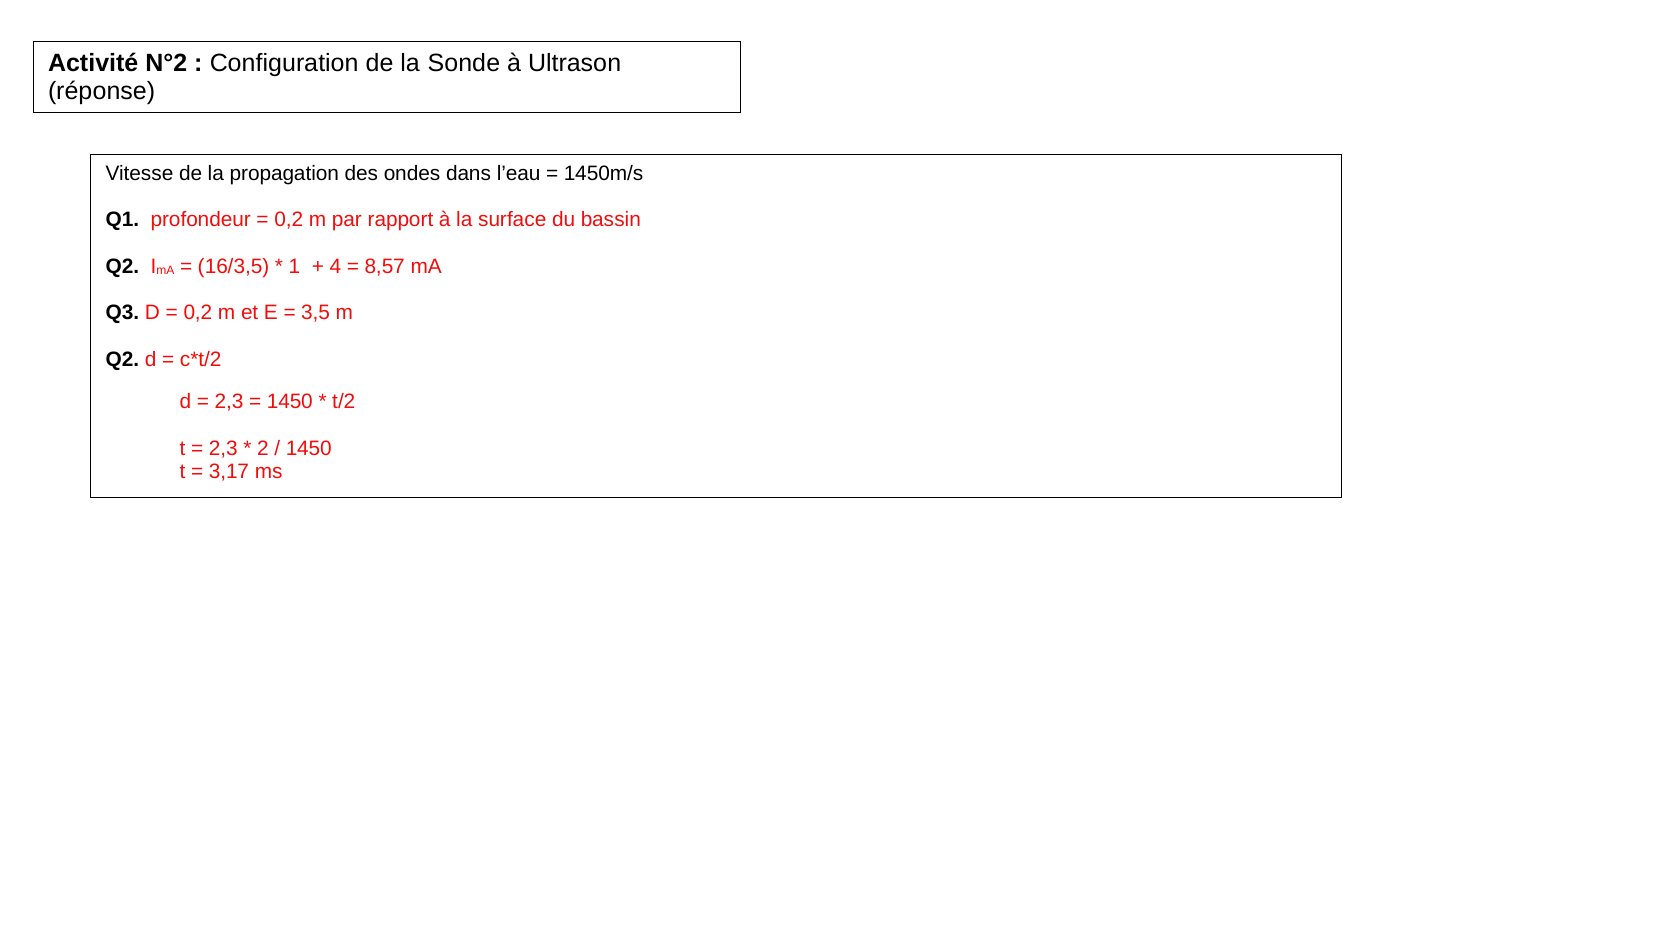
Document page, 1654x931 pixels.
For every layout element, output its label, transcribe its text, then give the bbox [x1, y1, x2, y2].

text_box Vitesse de la propagation des ondes dans l’eau = 1450m/s Q1. profondeur = 0,2 m par rapport à la surface du bassin Q2. ImA = (16/3,5) * 1 + 4 = 8,57 mA Q3. D = 0,2 m et E = 3,5 m Q2. d = c*t/2 d = 2,3 = 1450 * t/2 t = 2,3 * 2 / 1450 t = 3,17 ms [90, 154, 1342, 498]
text_box Activité N°2 : Configuration de la Sonde à Ultrason (réponse) [33, 41, 741, 113]
